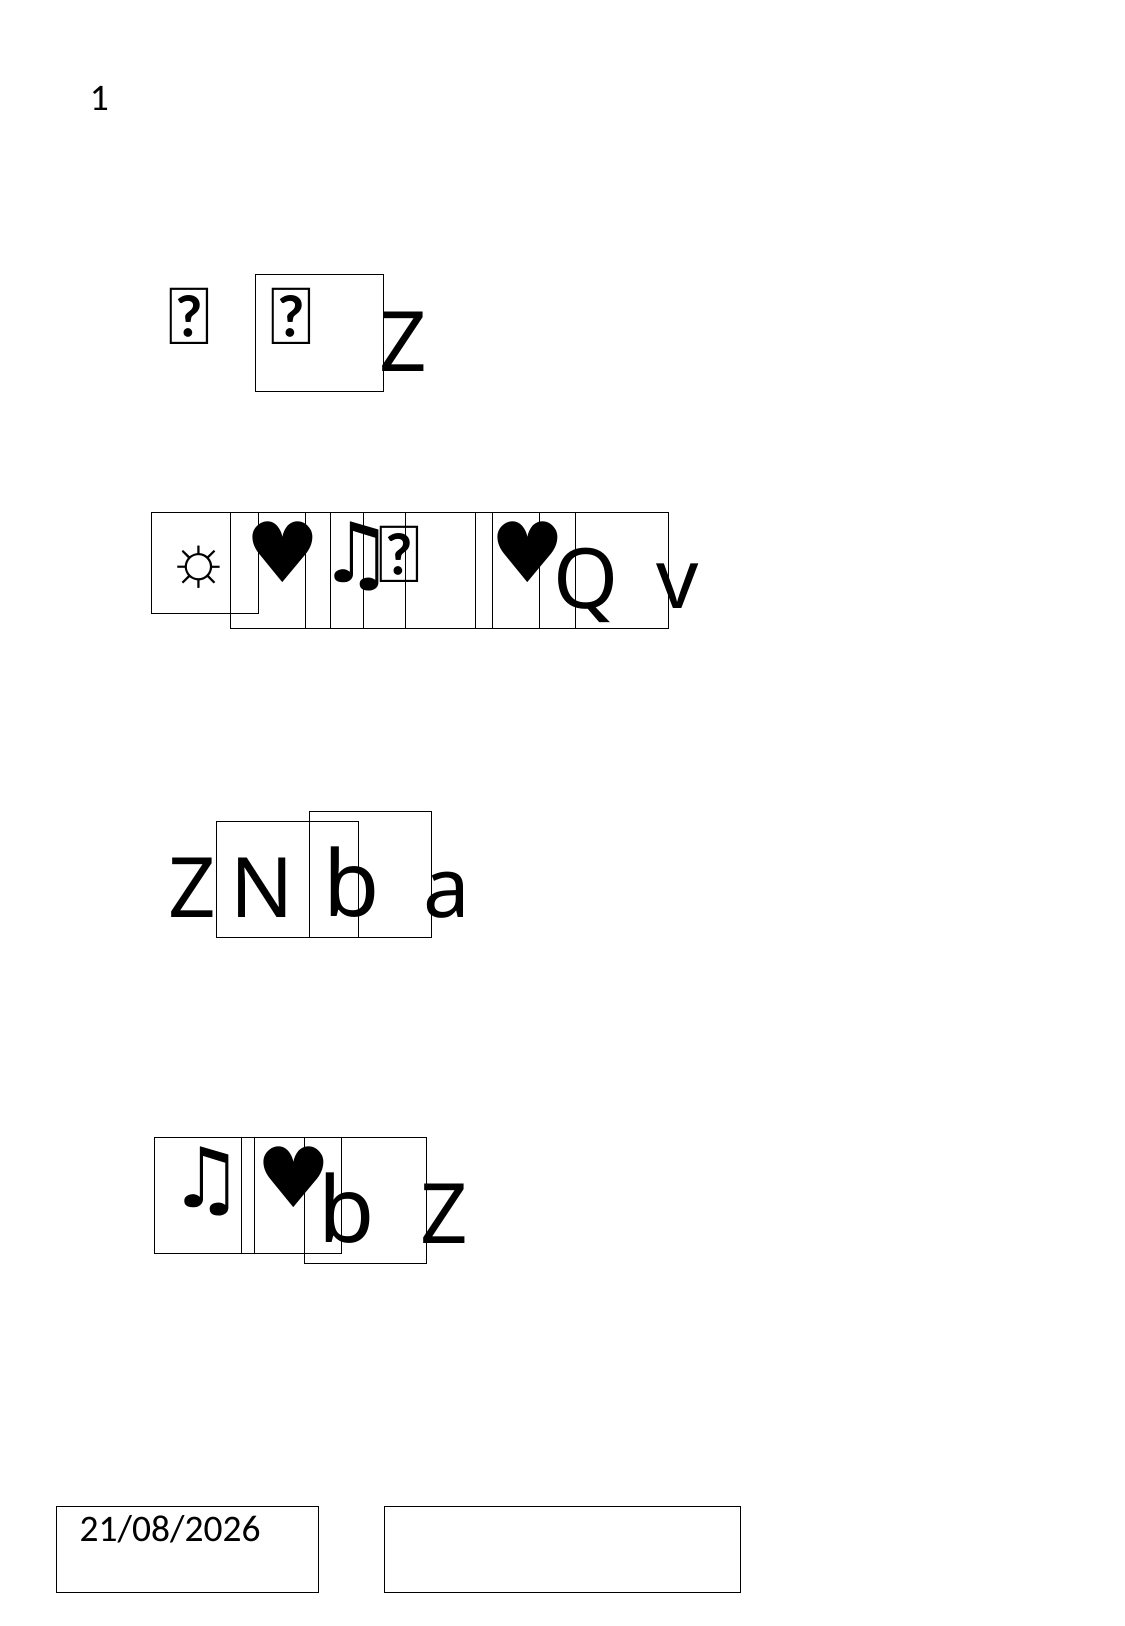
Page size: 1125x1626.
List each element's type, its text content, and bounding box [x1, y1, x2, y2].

text_box Z [405, 1147, 540, 1264]
text_box  [153, 275, 255, 392]
text_box 1 [74, 75, 125, 136]
text_box Z [153, 821, 288, 938]
text_box ♫ [305, 512, 406, 629]
text_box Z [384, 275, 499, 392]
text_box Z [384, 318, 413, 362]
text_box  [406, 528, 416, 580]
text_box ♫ [154, 1137, 241, 1254]
text_box b [309, 811, 432, 938]
text_box  [255, 274, 384, 392]
text_box  [406, 512, 493, 629]
text_box v [642, 512, 758, 629]
text_box b [304, 1137, 427, 1264]
text_box ♥ [493, 512, 539, 629]
text_box a [408, 821, 544, 938]
text_box ☼ [151, 512, 230, 614]
text_box ♥ [230, 512, 305, 629]
text_box b [359, 874, 366, 909]
text_box ♥ [241, 1137, 304, 1254]
text_box Q [539, 512, 642, 629]
text_box N [288, 821, 359, 938]
